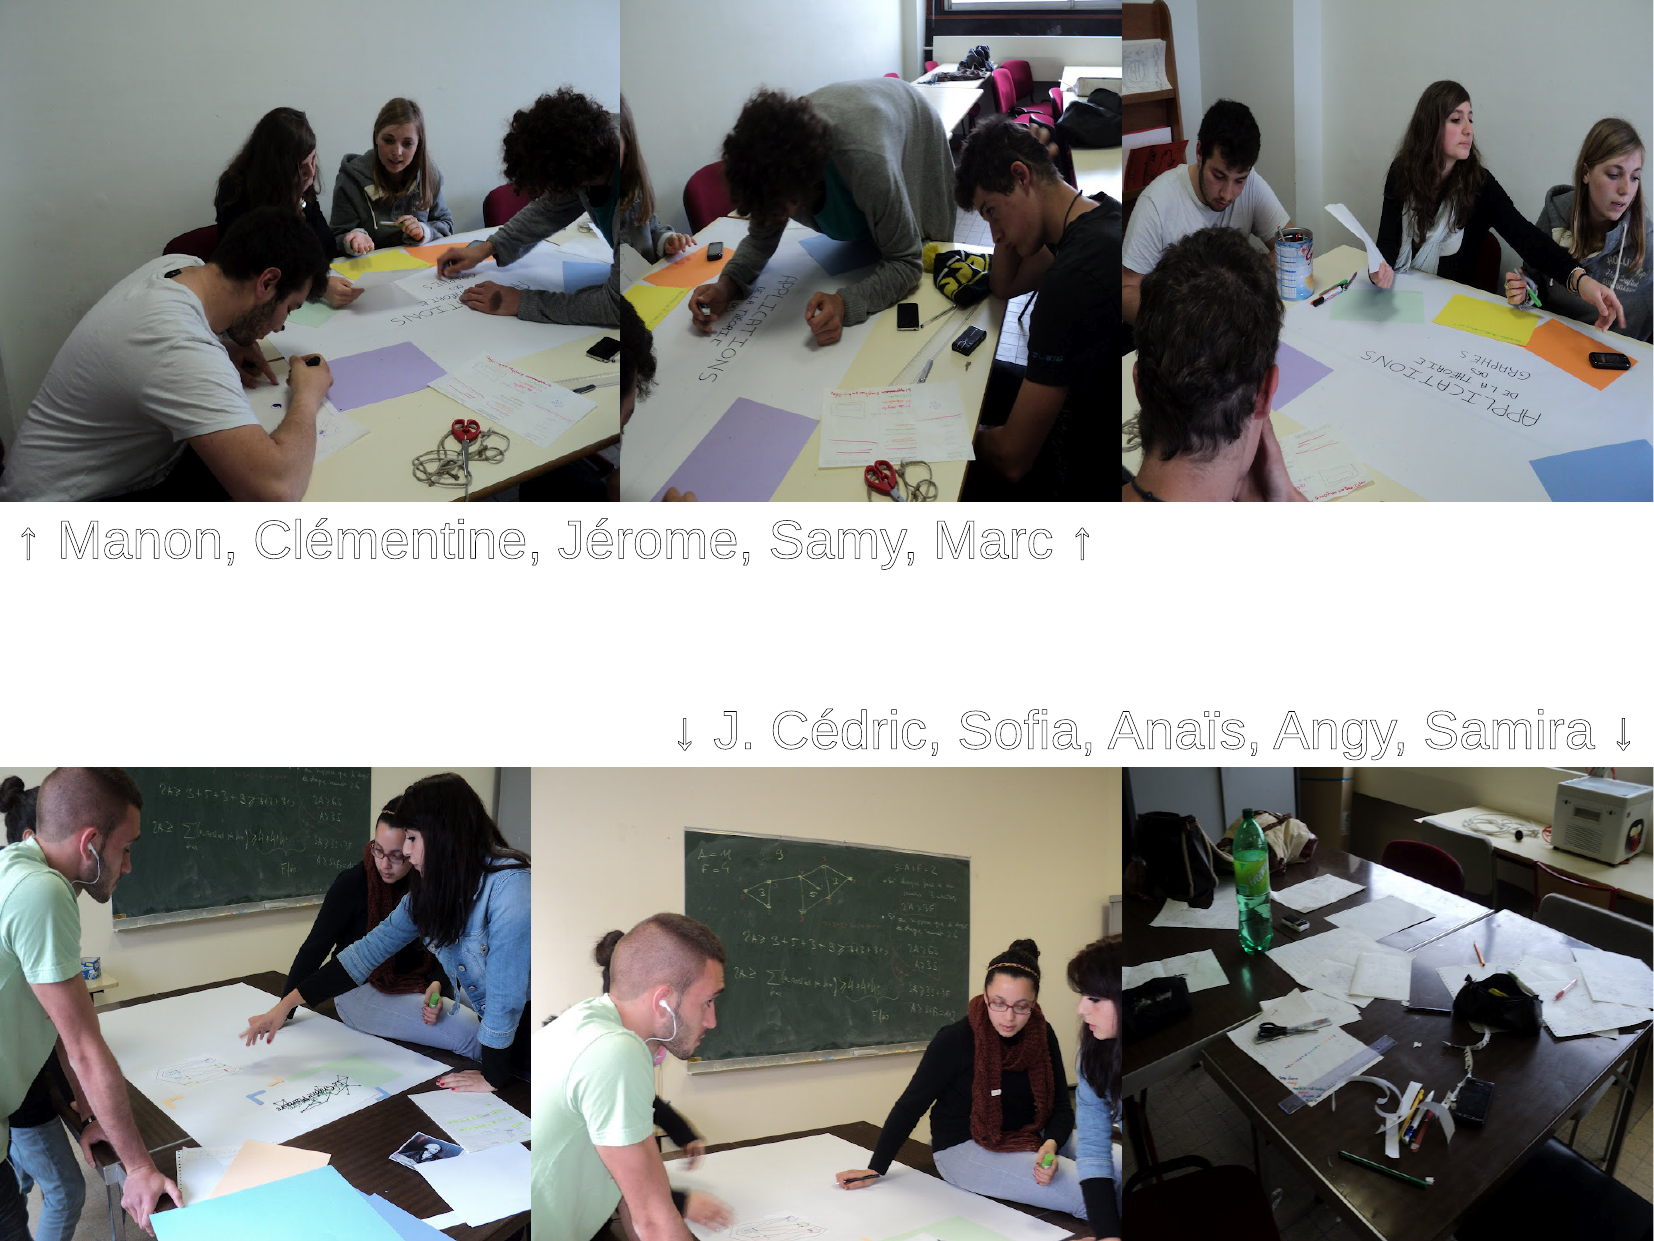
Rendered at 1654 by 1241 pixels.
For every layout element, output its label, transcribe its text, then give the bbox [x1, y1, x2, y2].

picture [0, 0, 1654, 502]
picture [0, 767, 1654, 1241]
text_box ↑ Manon, Clémentine, Jérome, Samy, Marc ↑ [0, 501, 1113, 578]
text_box ↓ J. Cédric, Sofia, Anaïs, Angy, Samira ↓ [656, 692, 1654, 768]
